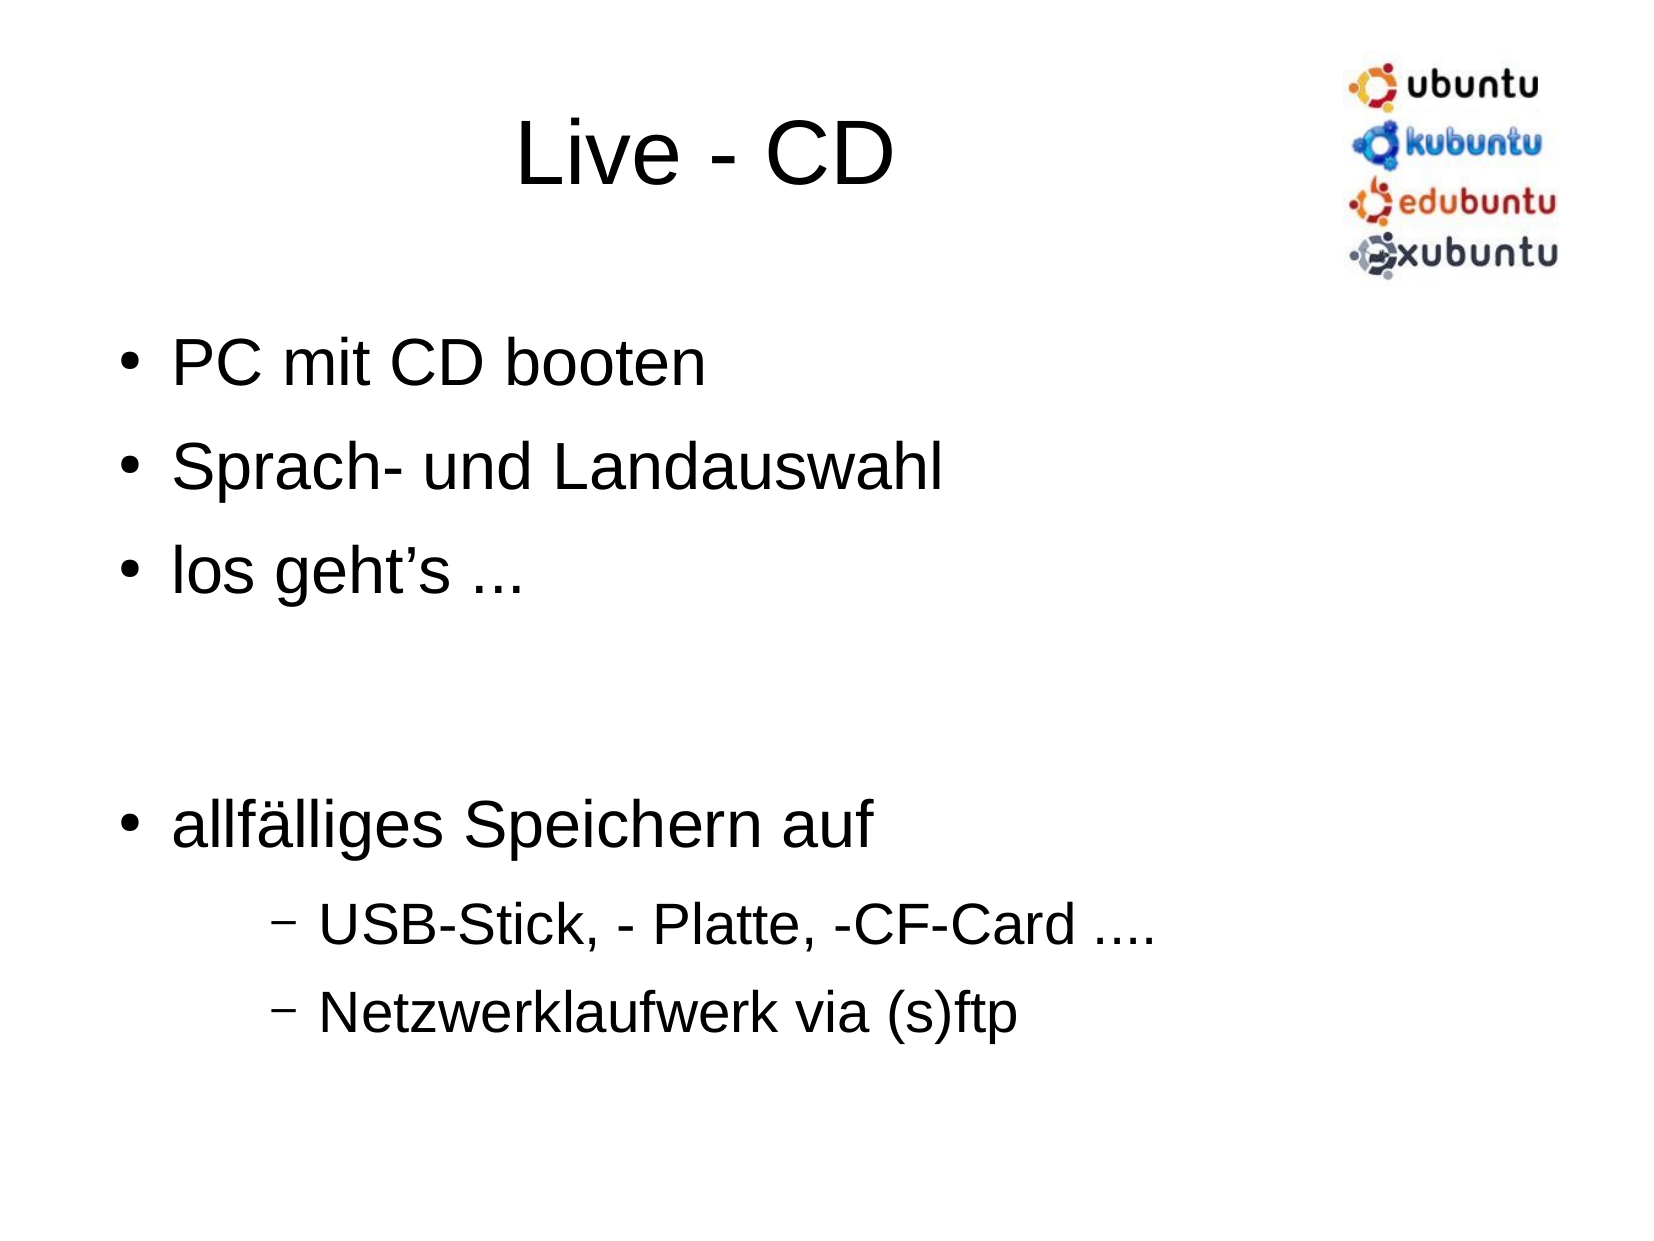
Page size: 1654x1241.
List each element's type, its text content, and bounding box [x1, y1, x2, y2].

list PC mit CD booten Sprach- und Landauswahl los geht’s ... allfälliges Speichern auf USB-Stick, - Platte, -CF-Card .... Netzwerklaufwerk via (s)ftp [82, 324, 1571, 1182]
title Live - CD [82, 49, 1329, 257]
picture [1343, 50, 1565, 296]
